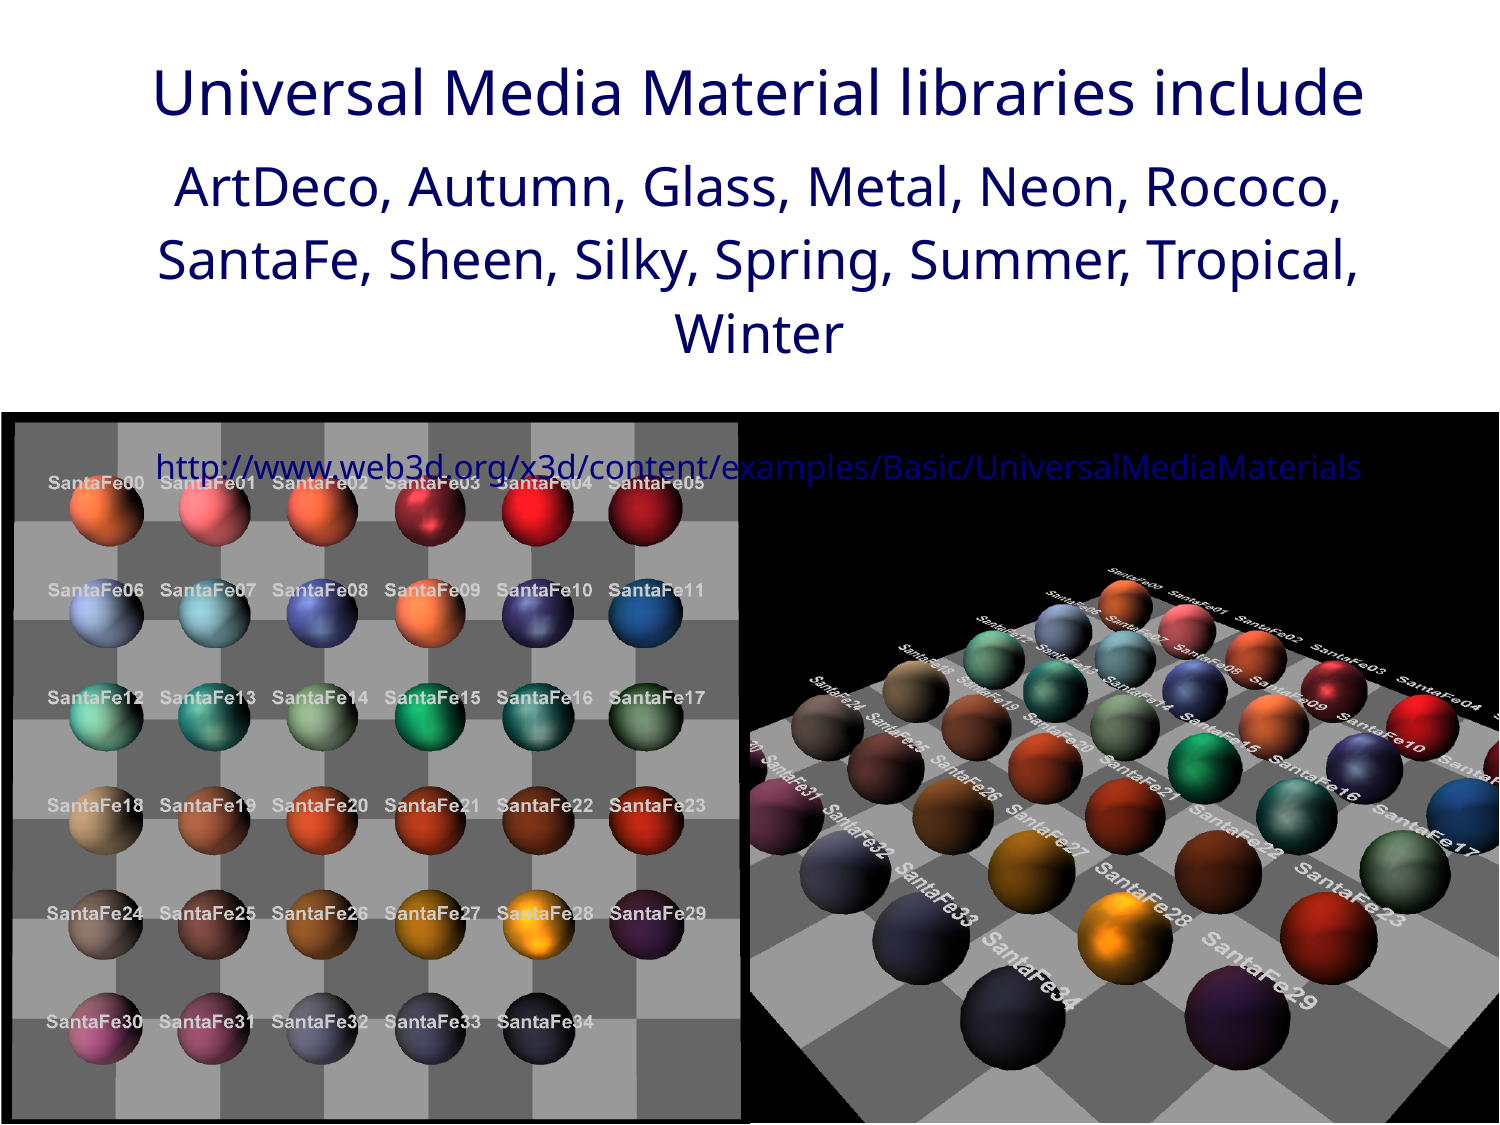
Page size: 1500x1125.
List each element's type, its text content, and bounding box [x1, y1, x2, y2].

picture [1, 412, 1499, 1124]
list Universal Media Material libraries include ArtDeco, Autumn, Glass, Metal, Neon, Rococo, SantaFe, Sheen, Silky, Spring, Summer, Tropical, Winter http://www.web3d.org/x3d/content/examples/Basic/UniversalMediaMaterials [84, 48, 1435, 413]
